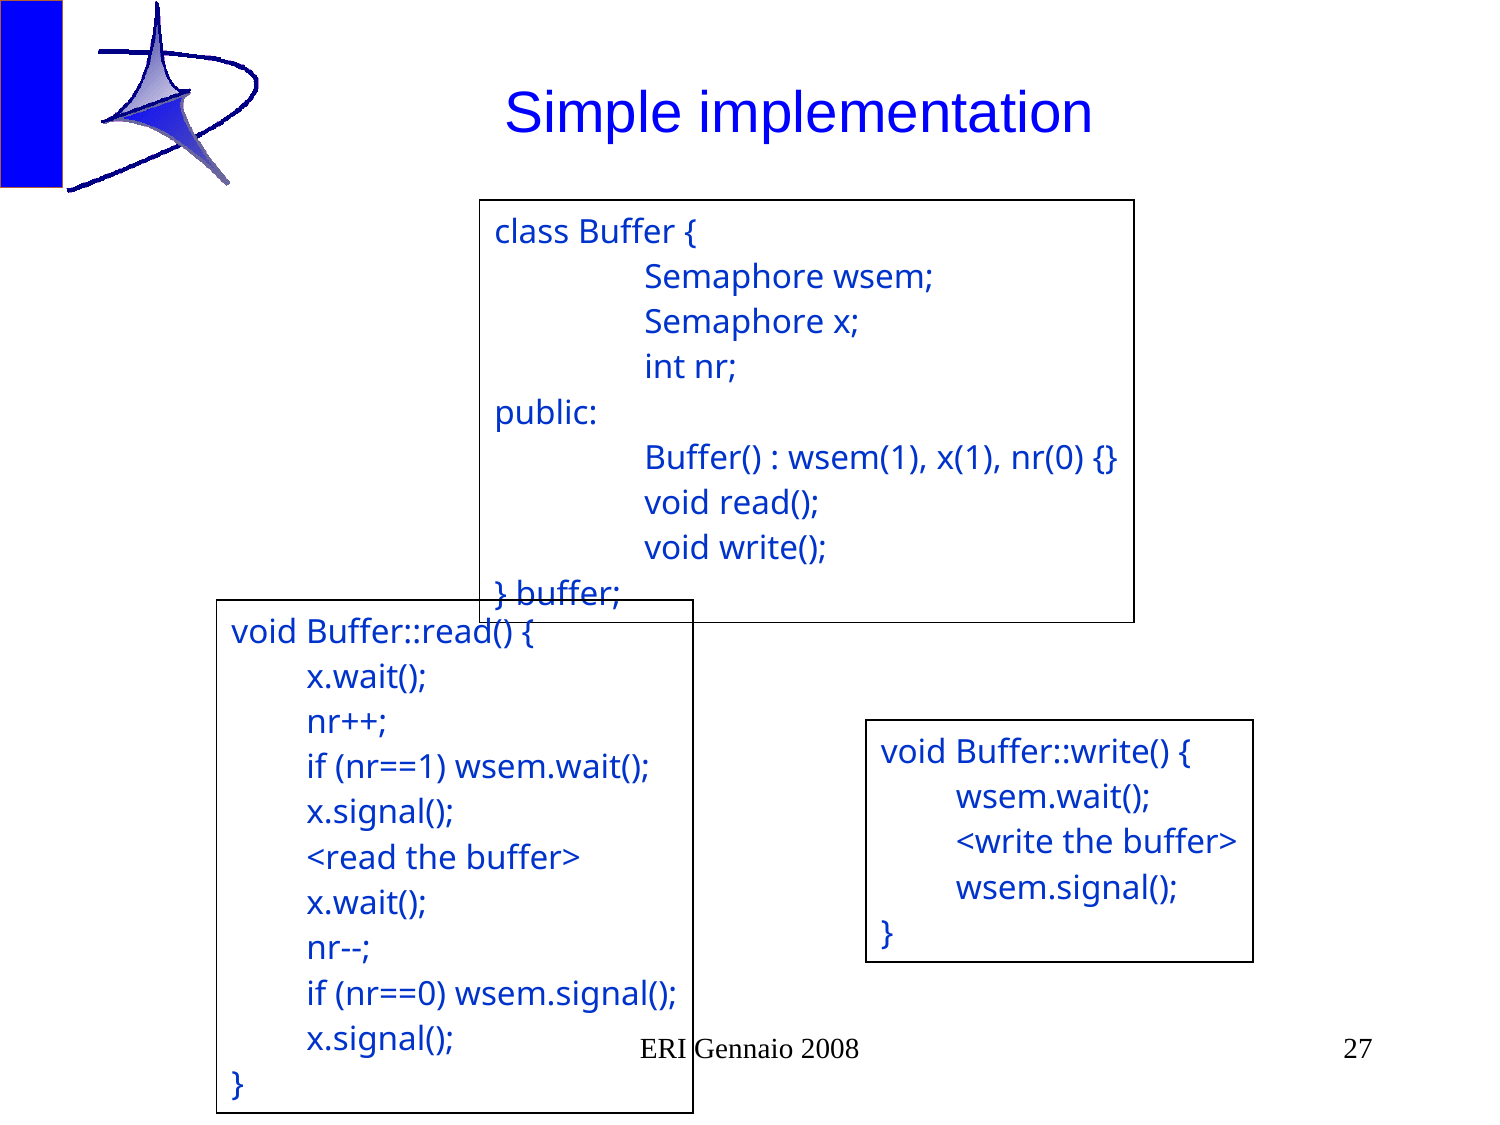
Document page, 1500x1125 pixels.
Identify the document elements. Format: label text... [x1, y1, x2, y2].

text_box void Buffer::write() { wsem.wait(); <write the buffer> wsem.signal(); } [866, 720, 1254, 962]
text_box void Buffer::read() { x.wait(); nr++; if (nr==1) wsem.wait(); x.signal(); <read the buffer> x.wait(); nr--; if (nr==0) wsem.signal(); x.signal(); } [216, 599, 693, 1114]
text_box class Buffer { Semaphore wsem; Semaphore x; int nr; public: Buffer() : wsem(1), x(1), nr(0) {} void read(); void write(); } buffer; [479, 199, 1134, 623]
picture [62, 0, 263, 197]
title Simple implementation [174, 62, 1425, 163]
